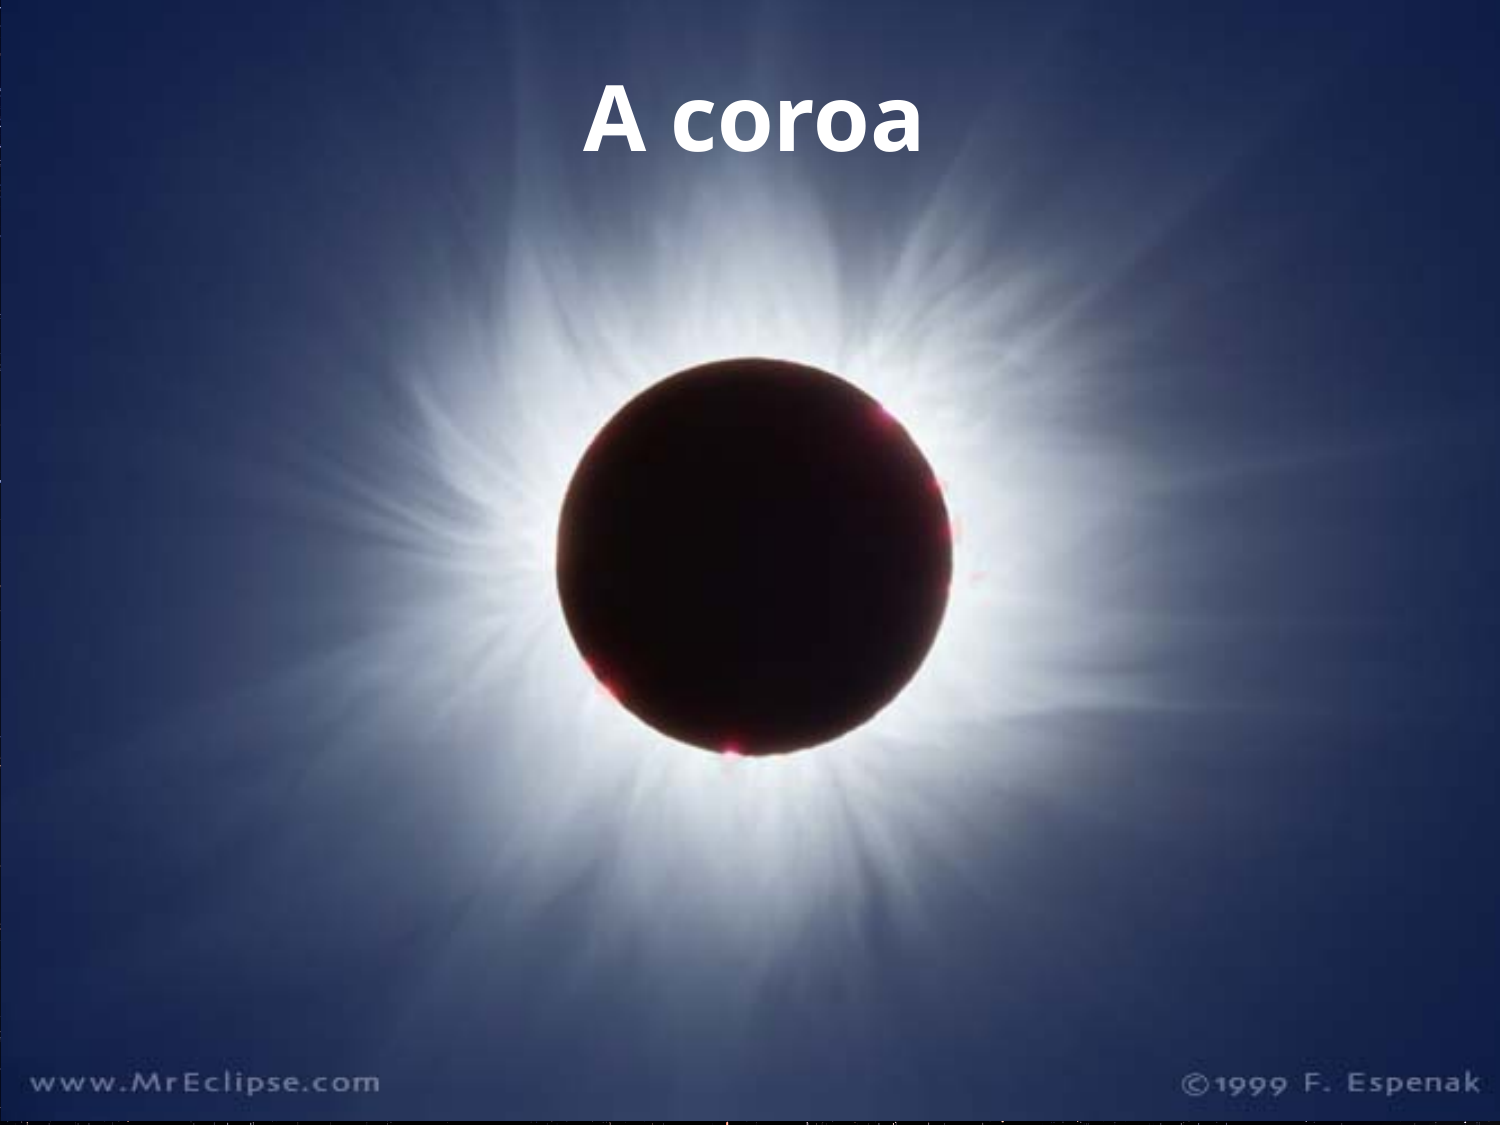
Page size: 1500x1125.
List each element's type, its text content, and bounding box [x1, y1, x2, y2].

title A coroa [117, 20, 1393, 209]
picture [0, 0, 1500, 1125]
